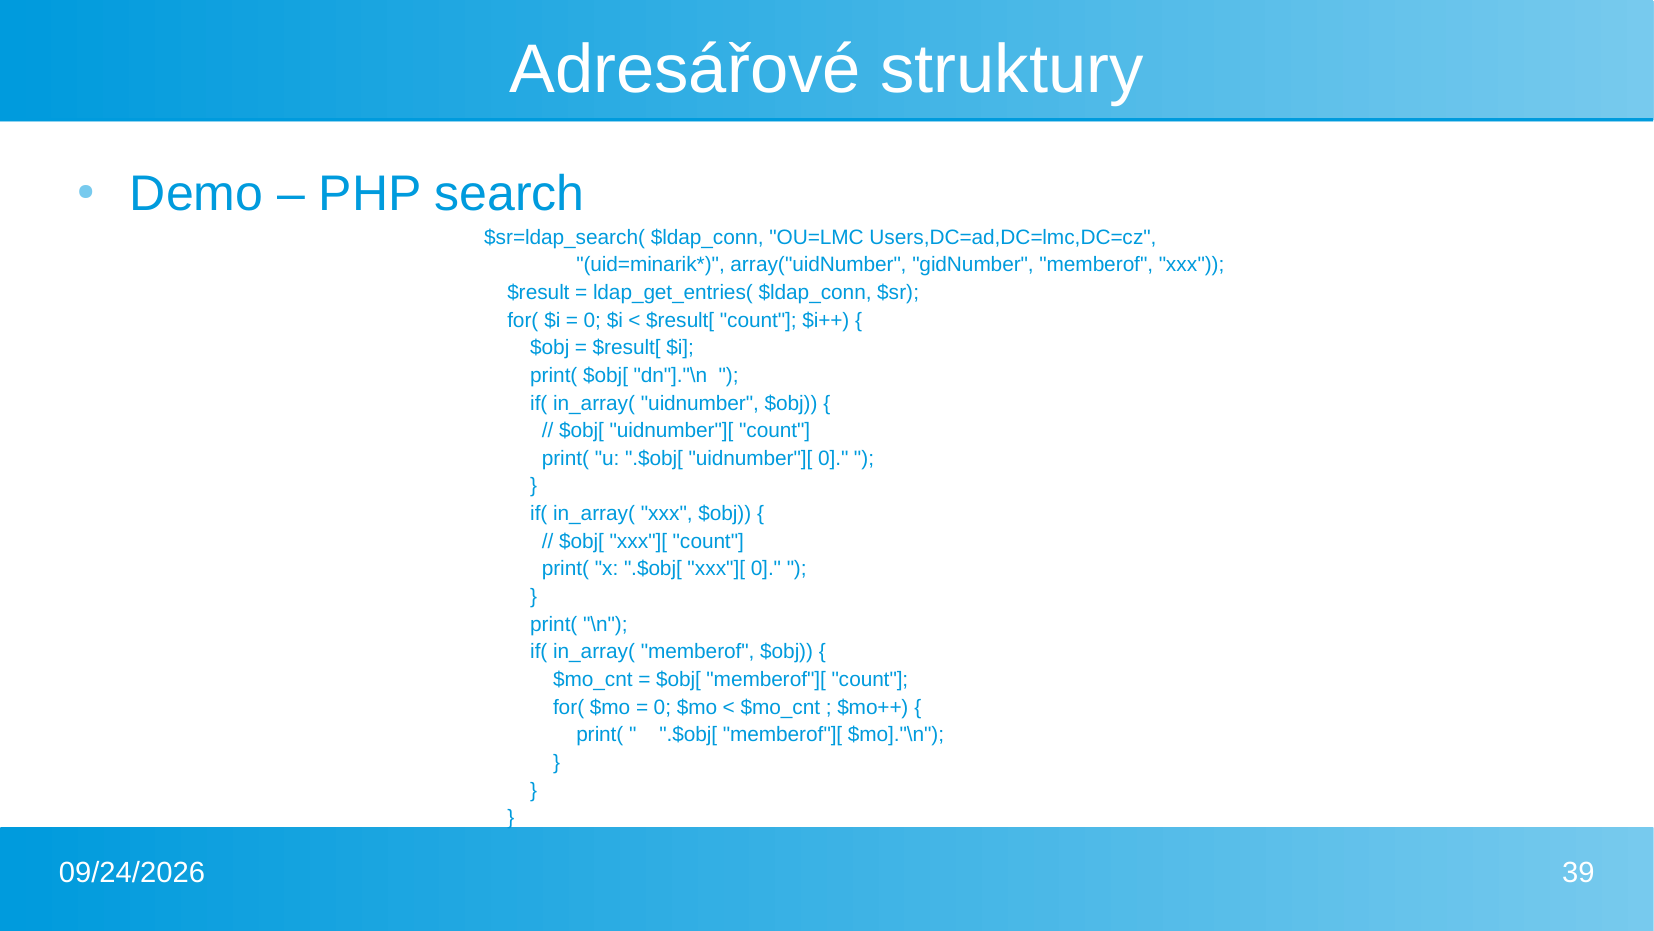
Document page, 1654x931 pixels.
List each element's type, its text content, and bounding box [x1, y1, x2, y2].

title Adresářové struktury [59, 29, 1595, 108]
list Demo – PHP search $sr=ldap_search( $ldap_conn, "OU=LMC Users,DC=ad,DC=lmc,DC=cz", "(uid=minarik*)", array("uidNumber", "gidNumber", "memberof", "xxx")); $result = ldap_get_entries( $ldap_conn, $sr); for( $i = 0; $i < $result[ "count"]; $i++) { $obj = $result[ $i]; print( $obj[ "dn"]."\n "); if( in_array( "uidnumber", $obj)) { // $obj[ "uidnumber"][ "count"] print( "u: ".$obj[ "uidnumber"][ 0]." "); } if( in_array( "xxx", $obj)) { // $obj[ "xxx"][ "count"] print( "x: ".$obj[ "xxx"][ 0]." "); } print( "\n"); if( in_array( "memberof", $obj)) { $mo_cnt = $obj[ "memberof"][ "count"]; for( $mo = 0; $mo < $mo_cnt ; $mo++) { print( " ".$obj[ "memberof"][ $mo]."\n"); } } } [59, 165, 1595, 756]
